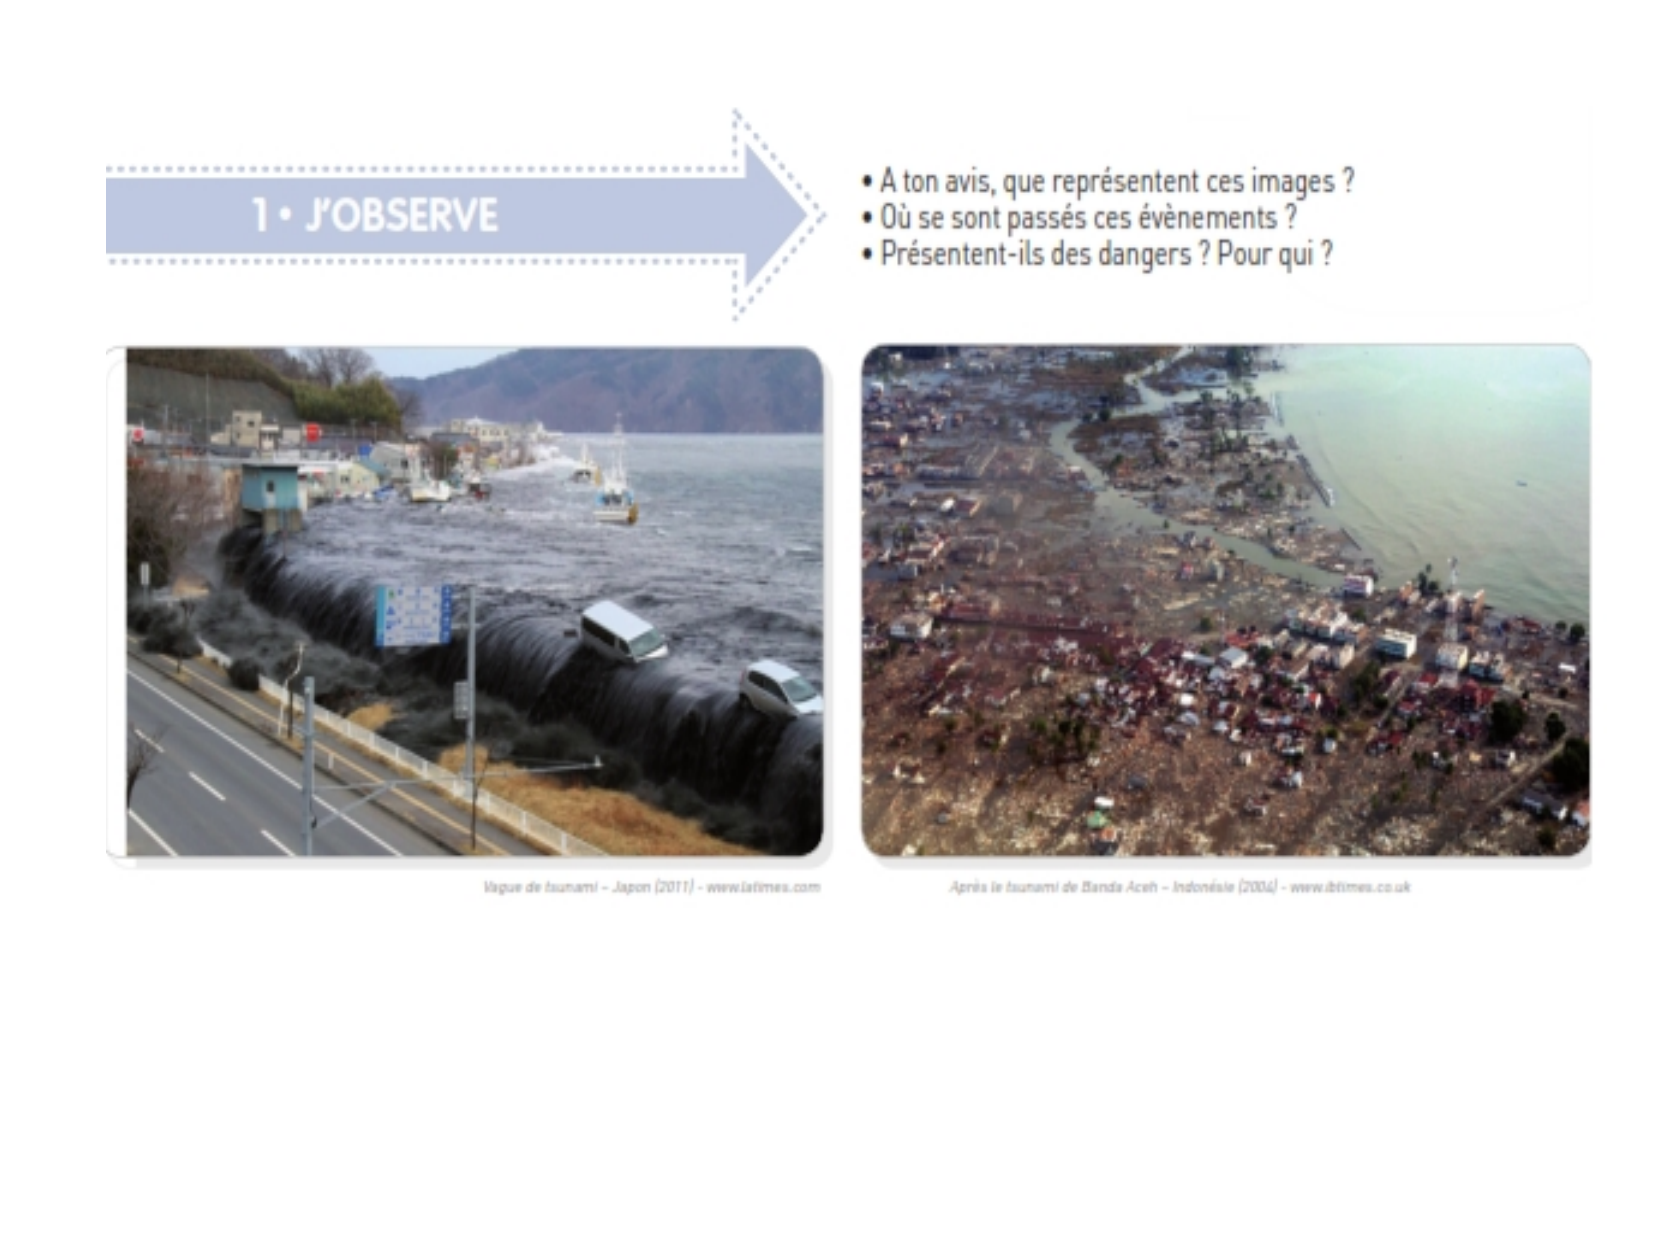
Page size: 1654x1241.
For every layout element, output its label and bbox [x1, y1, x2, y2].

picture [106, 106, 1607, 910]
